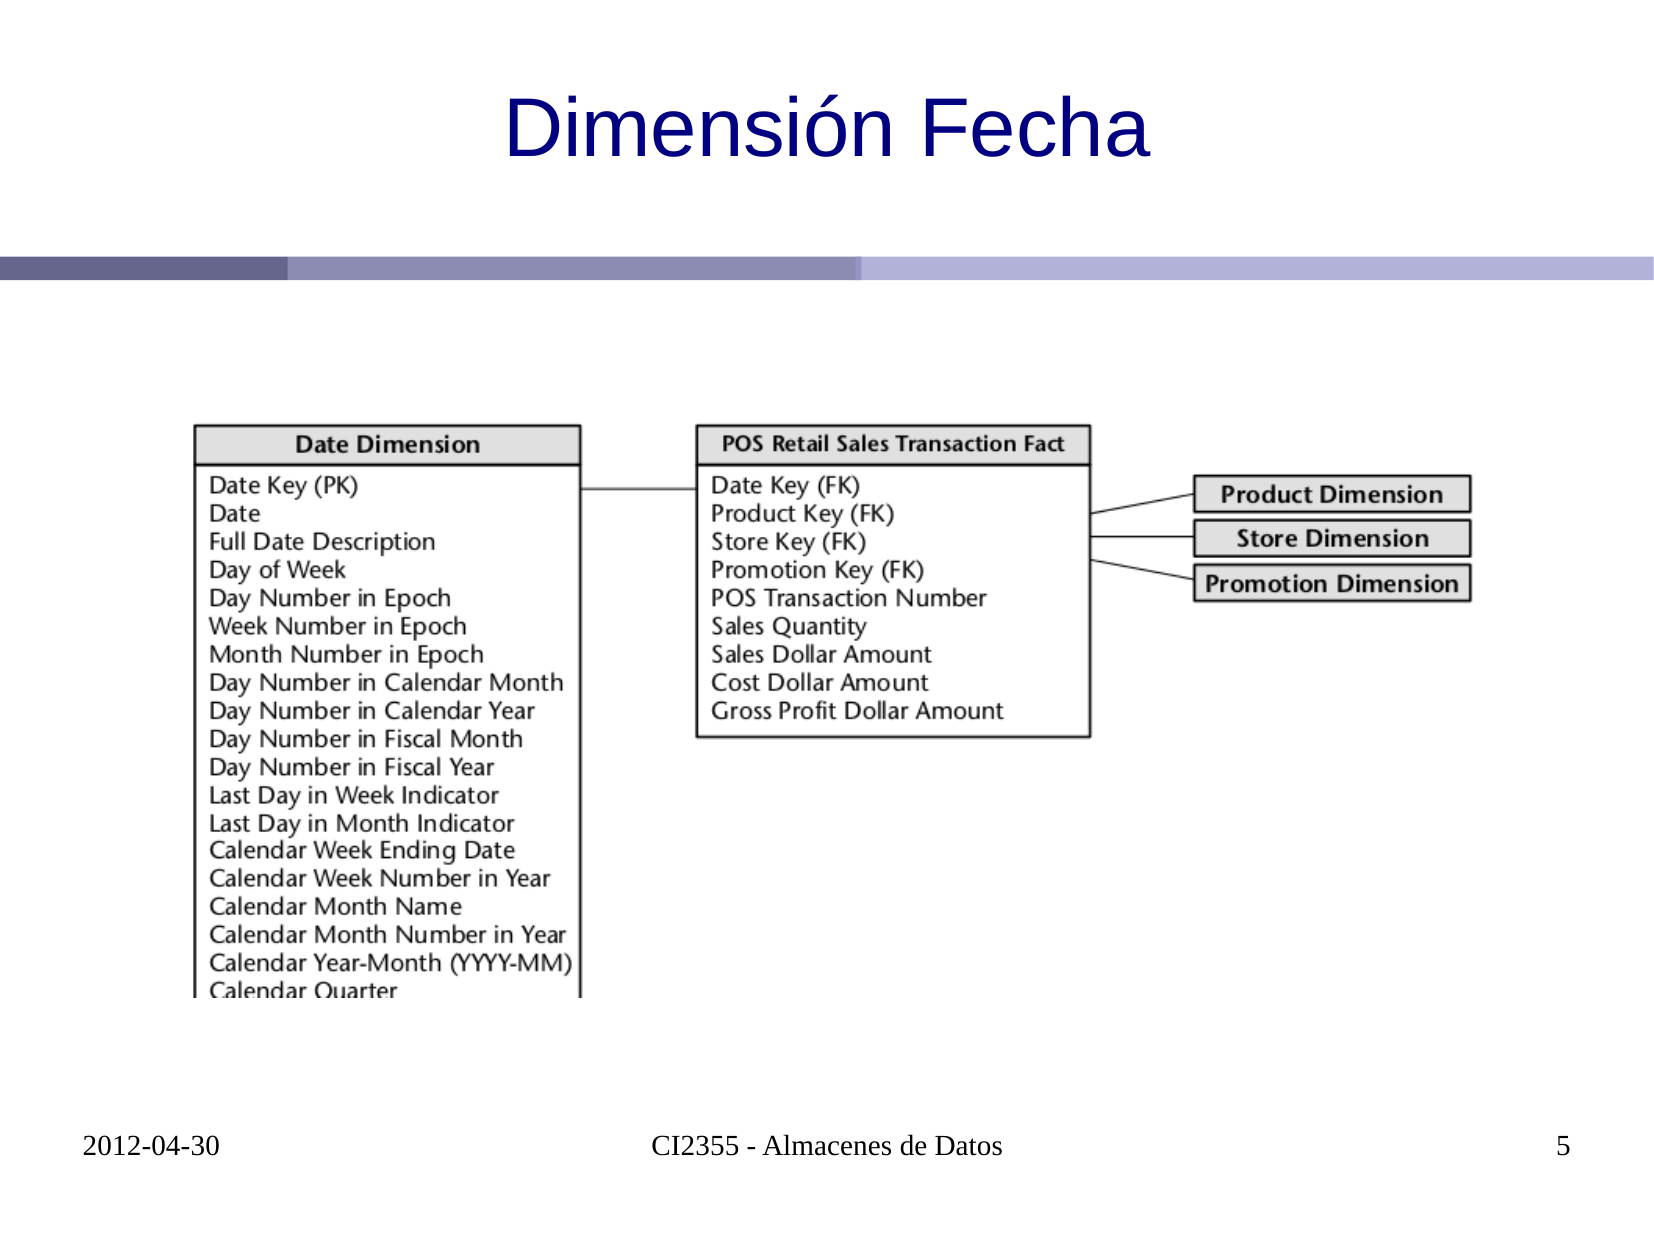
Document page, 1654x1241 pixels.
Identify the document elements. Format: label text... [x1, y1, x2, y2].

title Dimensión Fecha [0, 0, 1654, 257]
picture [167, 417, 1499, 998]
